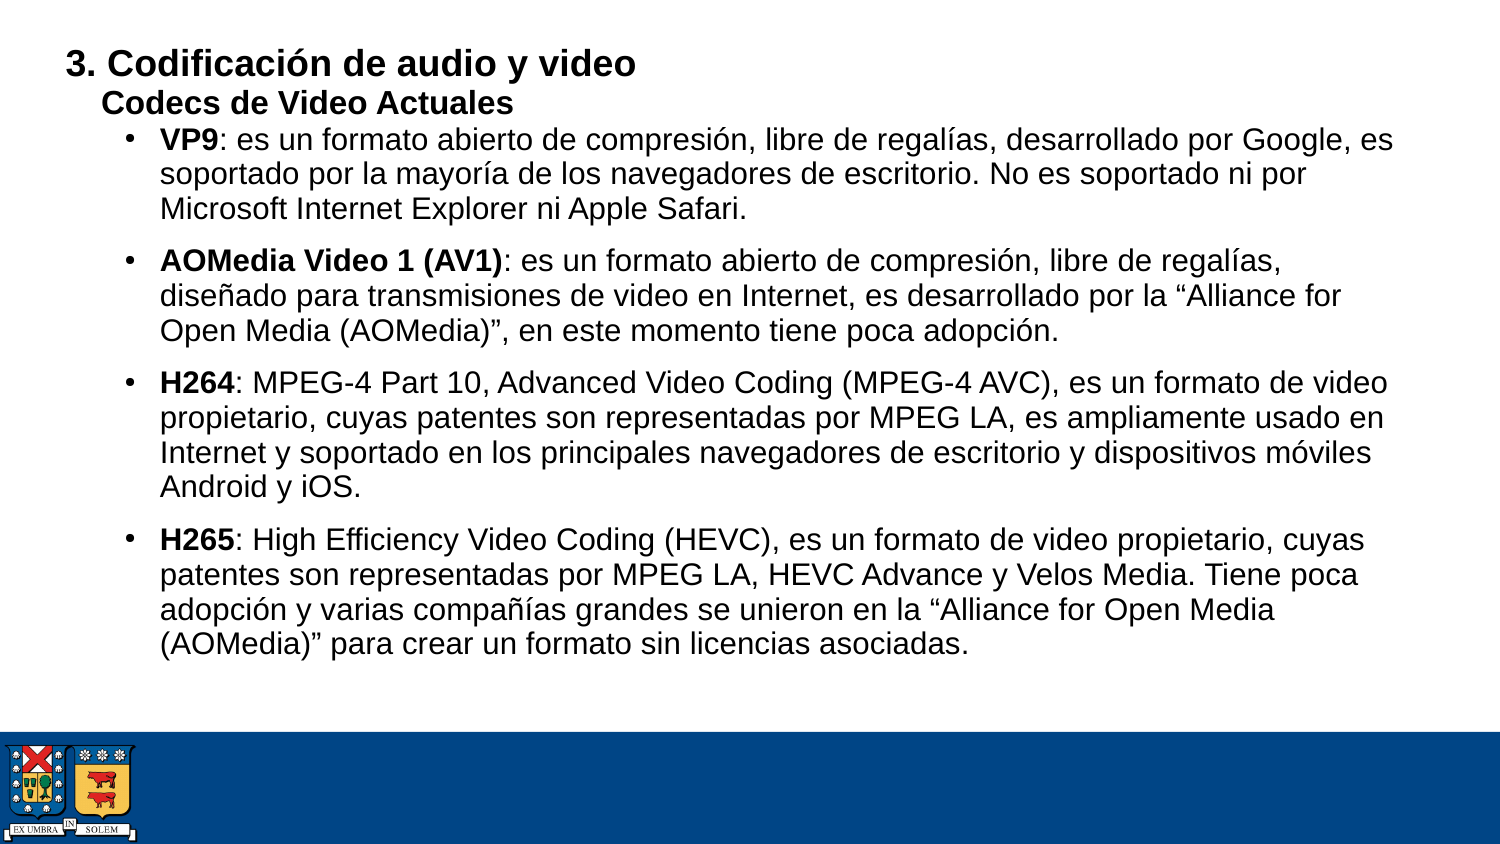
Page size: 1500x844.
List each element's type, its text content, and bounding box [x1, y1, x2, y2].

picture [2, 732, 139, 844]
text_box 3. Codificación de audio y video Codecs de Video Actuales VP9: es un formato abierto de compresión, libre de regalías, desarrollado por Google, es soportado por la mayoría de los navegadores de escritorio. No es soportado ni por Microsoft Internet Explorer ni Apple Safari. AOMedia Video 1 (AV1): es un formato abierto de compresión, libre de regalías, diseñado para transmisiones de video en Internet, es desarrollado por la “Alliance for Open Media (AOMedia)”, en este momento tiene poca adopción. H264: MPEG-4 Part 10, Advanced Video Coding (MPEG-4 AVC), es un formato de video propietario, cuyas patentes son representadas por MPEG LA, es ampliamente usado en Internet y soportado en los principales navegadores de escritorio y dispositivos móviles Android y iOS. H265: High Efficiency Video Coding (HEVC), es un formato de video propietario, cuyas patentes son representadas por MPEG LA, HEVC Advance y Velos Media. Tiene poca adopción y varias compañías grandes se unieron en la “Alliance for Open Media (AOMedia)” para crear un formato sin licencias asociadas. [50, 35, 1418, 733]
